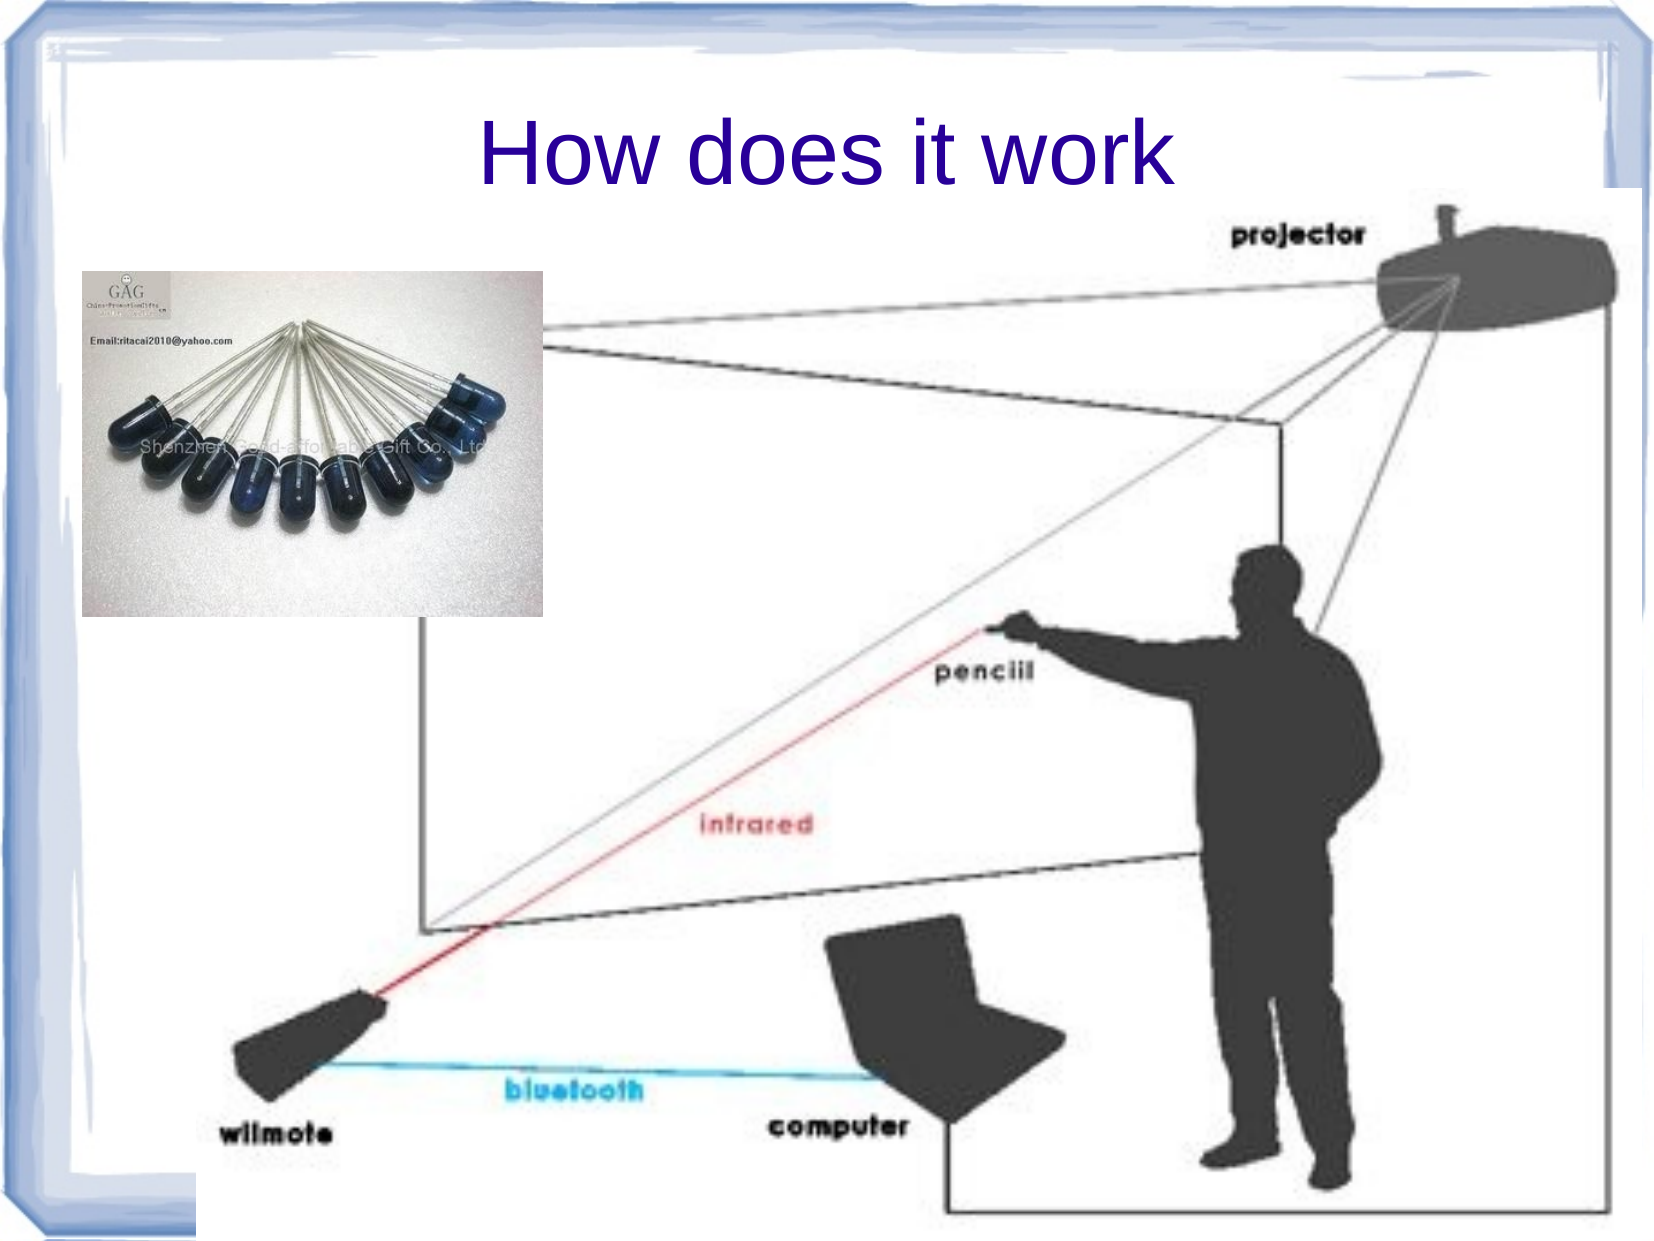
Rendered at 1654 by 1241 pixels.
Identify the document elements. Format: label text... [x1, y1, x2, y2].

picture [0, 0, 1654, 1241]
title How does it work [82, 49, 1571, 257]
